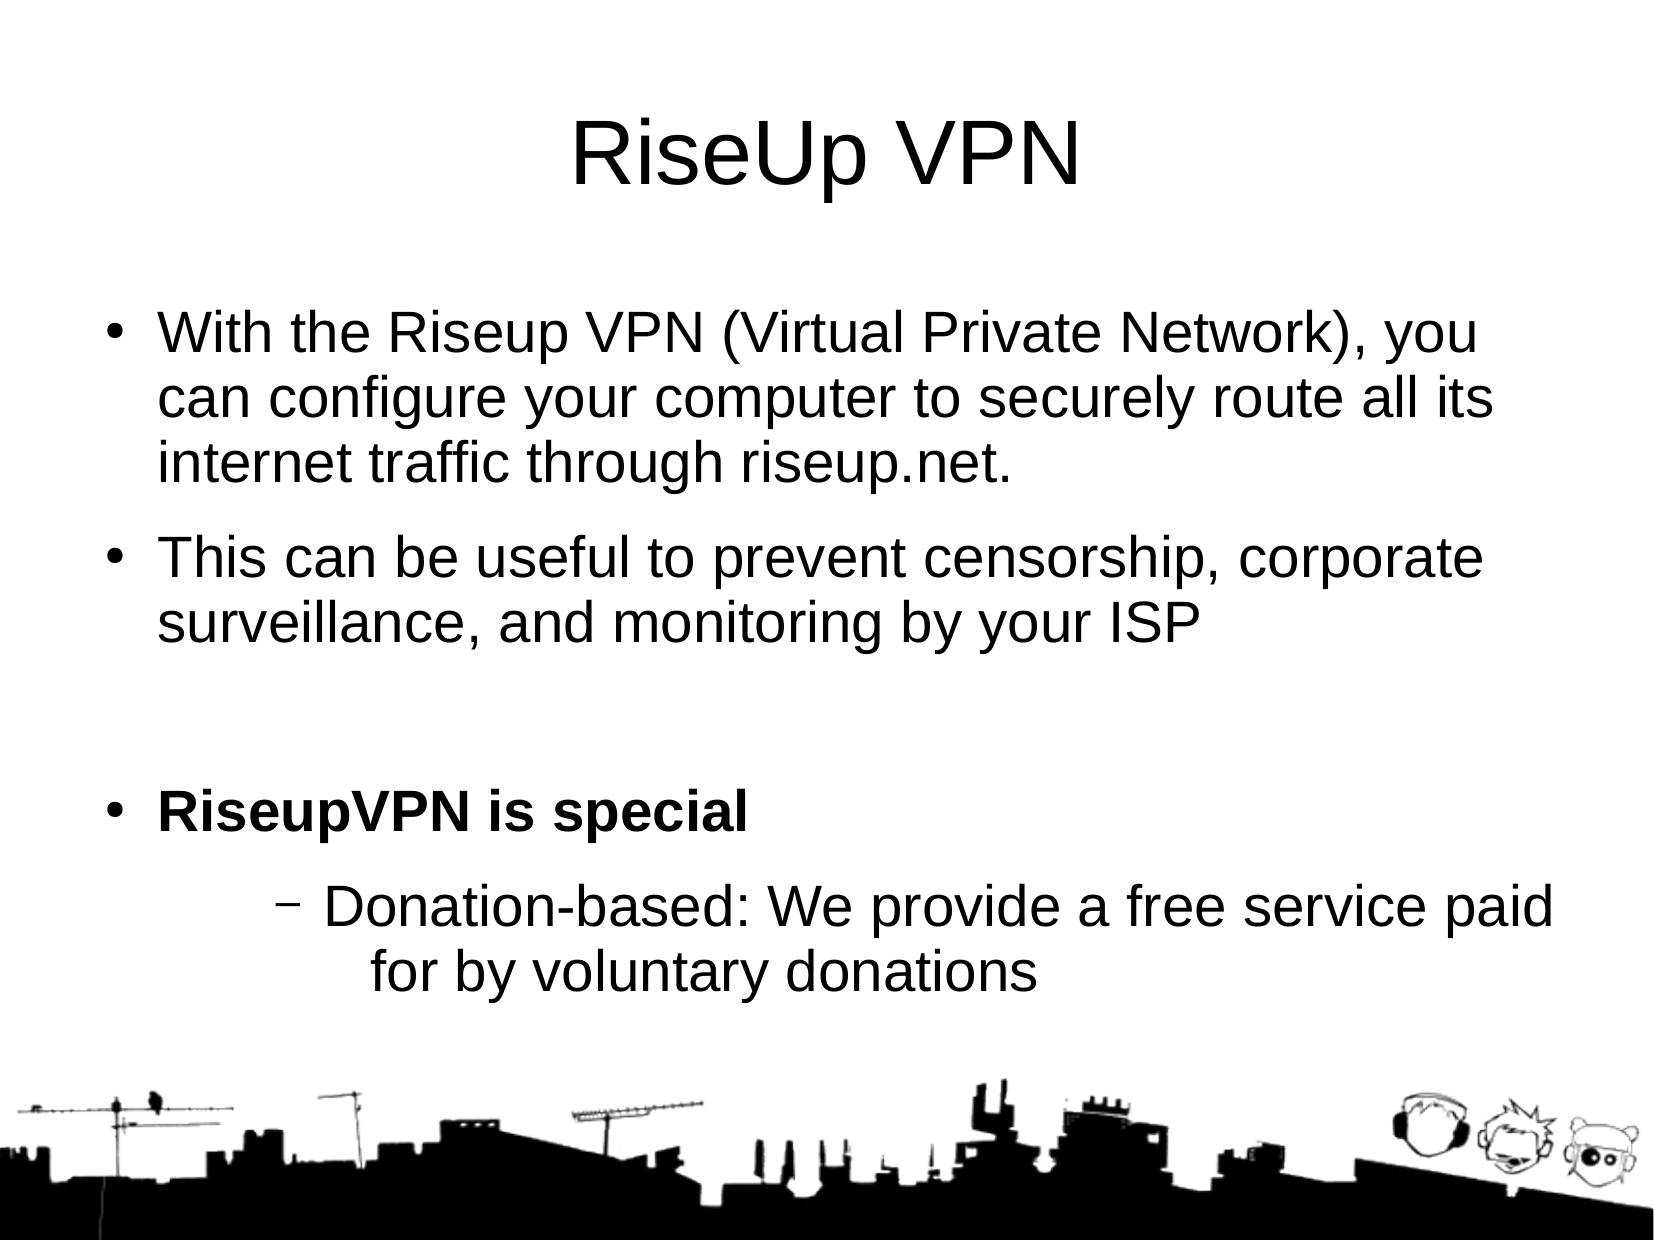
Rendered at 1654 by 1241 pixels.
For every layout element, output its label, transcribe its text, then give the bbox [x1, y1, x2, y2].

title RiseUp VPN [82, 56, 1571, 250]
list With the Riseup VPN (Virtual Private Network), you can configure your computer to securely route all its internet traffic through riseup.net. This can be useful to prevent censorship, corporate surveillance, and monitoring by your ISP RiseupVPN is special Donation-based: We provide a free service paid for by voluntary donations [86, 300, 1576, 1104]
picture [0, 1077, 1654, 1240]
